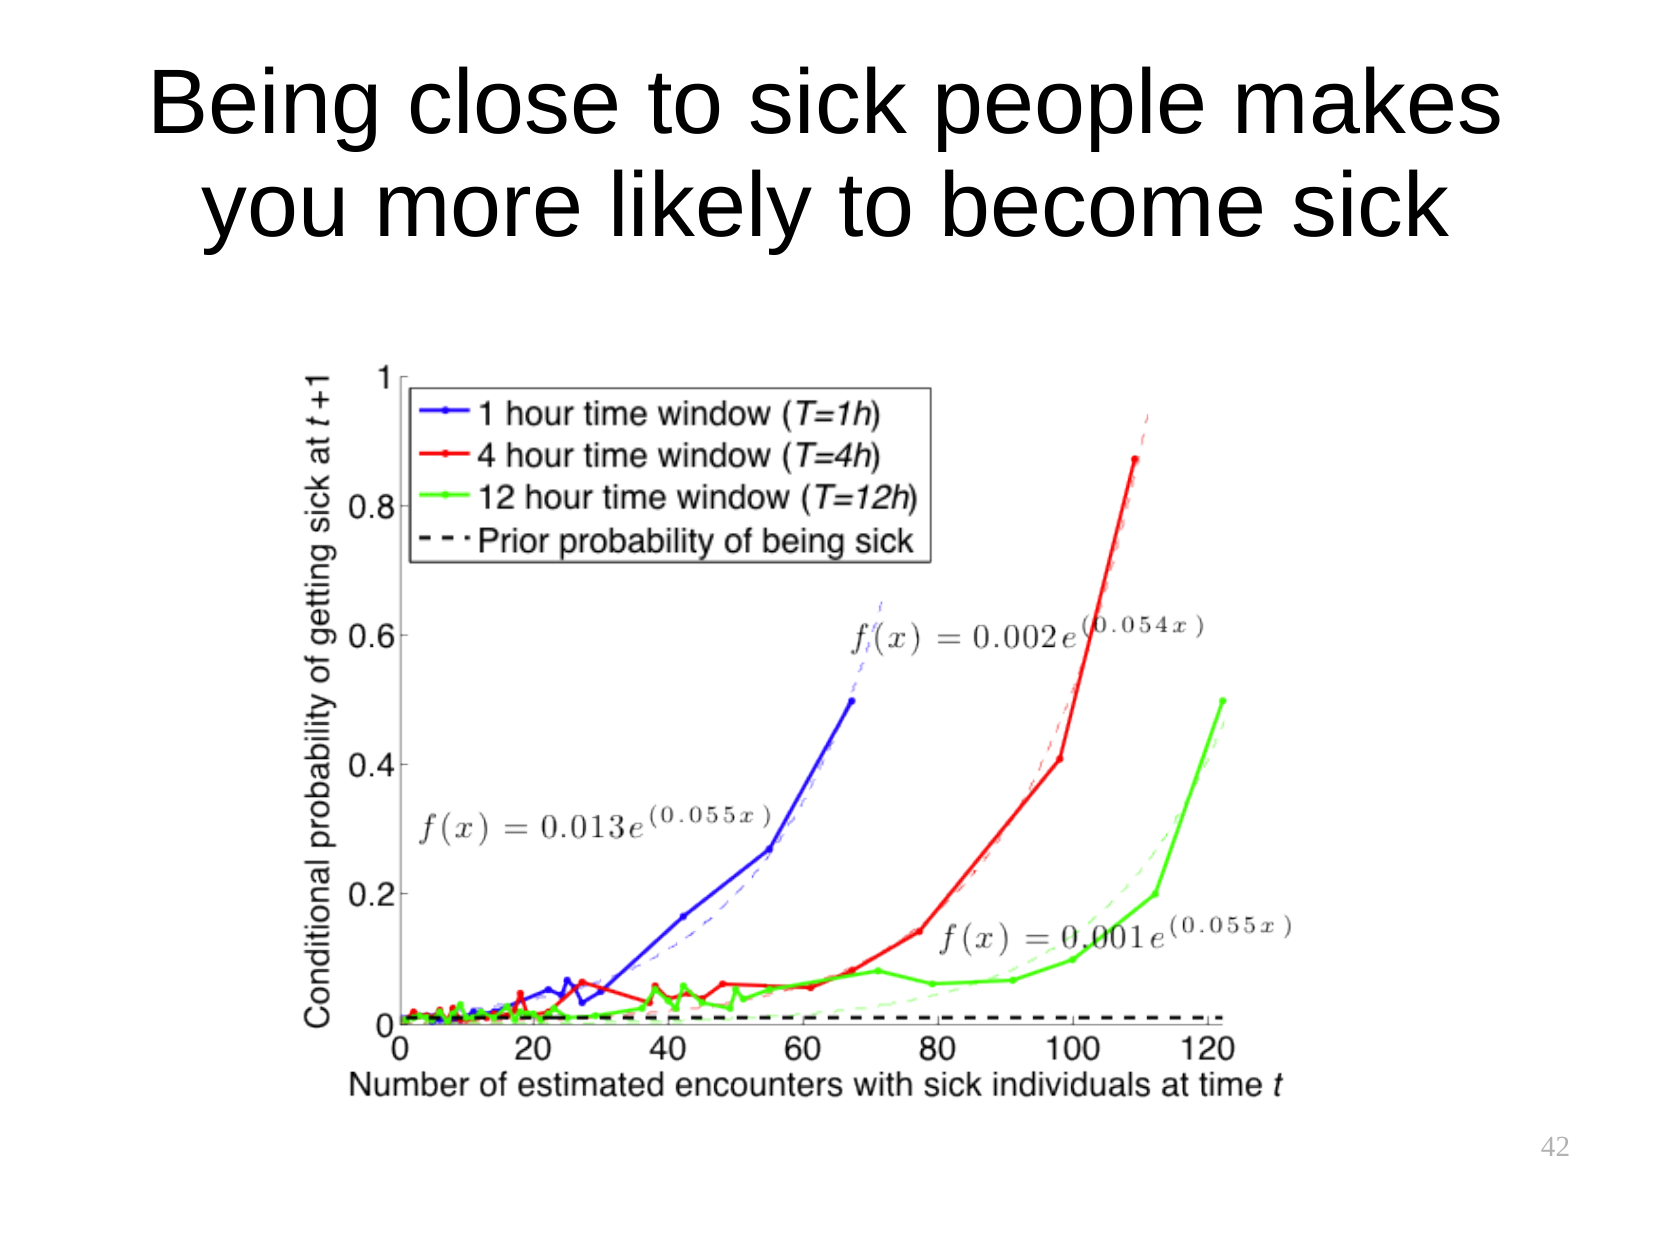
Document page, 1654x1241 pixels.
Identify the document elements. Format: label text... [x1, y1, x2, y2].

picture [300, 359, 1297, 1106]
title Being close to sick people makes you more likely to become sick [82, 49, 1571, 257]
